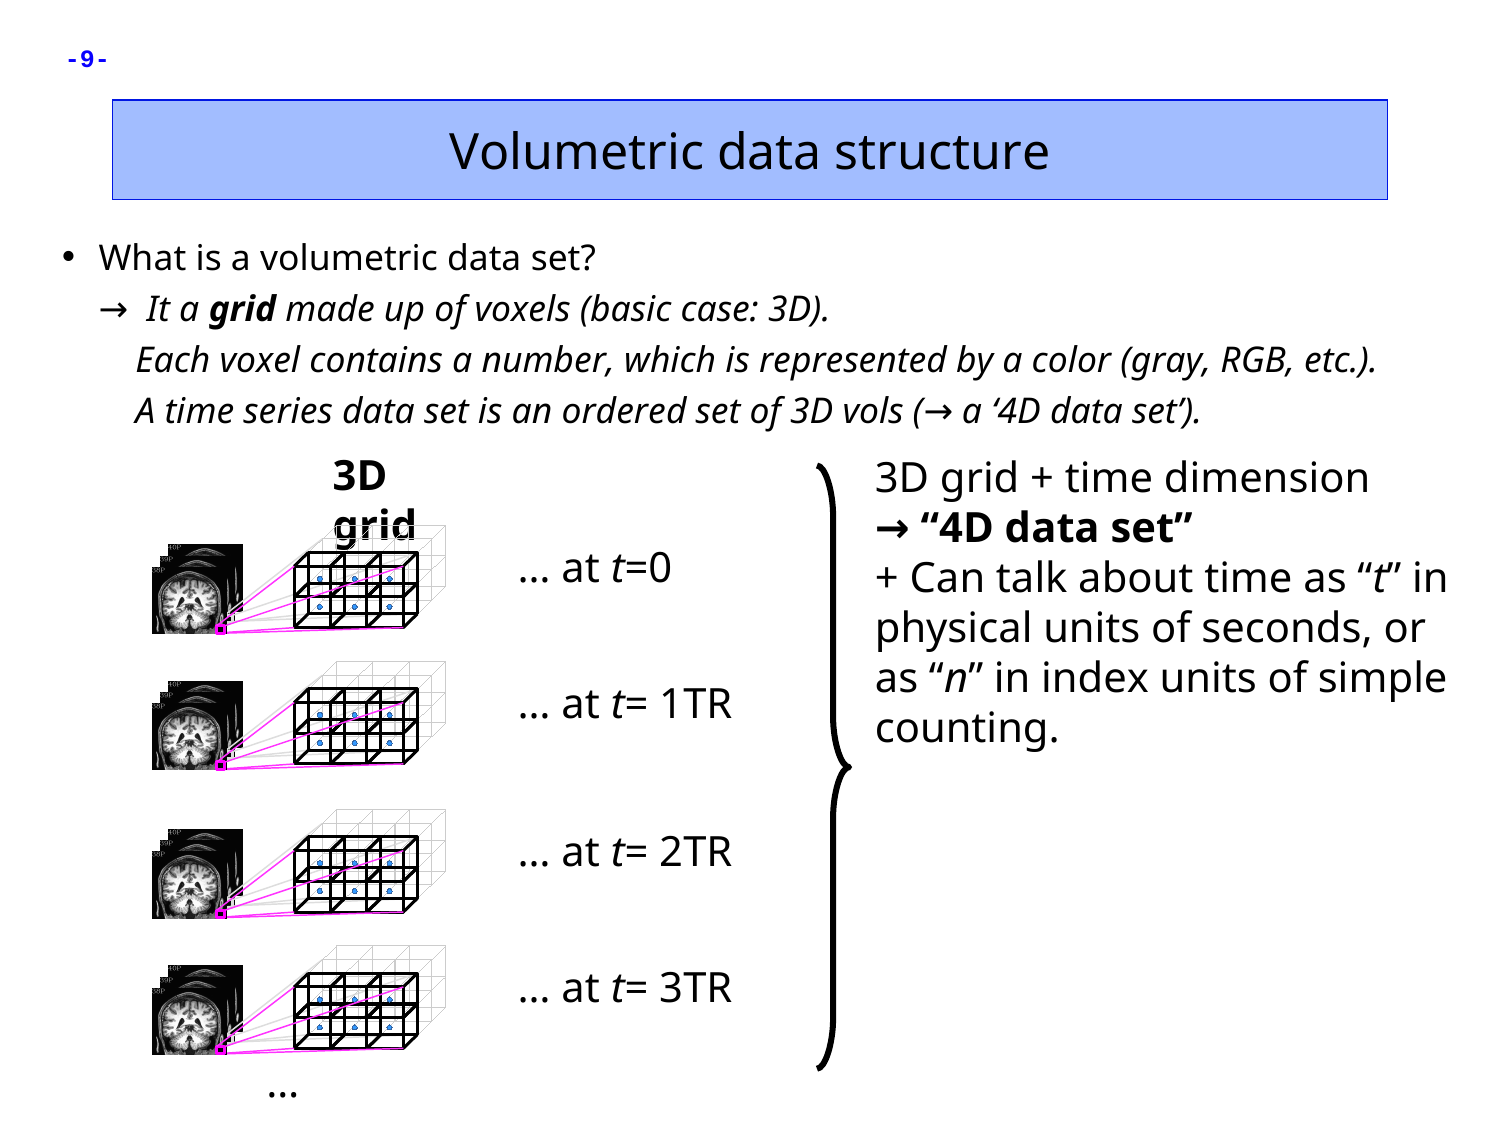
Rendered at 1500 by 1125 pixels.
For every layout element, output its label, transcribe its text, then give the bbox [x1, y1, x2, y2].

text_box [386, 740, 393, 746]
text_box What is a volumetric data set? → It a grid made up of voxels (basic case: 3D). Each voxel contains a number, which is represented by a color (gray, RGB, etc.). A time series data set is an ordered set of 3D vols (→ a ‘4D data set’). [46, 226, 1489, 376]
picture [152, 544, 243, 634]
text_box [386, 1024, 393, 1030]
text_box 3D grid + time dimension → “4D data set” + Can talk about time as “t” in physical units of seconds, or as “n” in index units of simple counting. [860, 443, 1468, 809]
text_box 3D grid [318, 441, 497, 507]
text_box [317, 996, 323, 1003]
picture [229, 739, 243, 750]
text_box … at t= 2TR [503, 817, 755, 883]
text_box Volumetric data structure [112, 99, 1388, 200]
text_box … at t= 1TR [503, 669, 755, 735]
text_box [386, 604, 393, 610]
picture [222, 1038, 231, 1045]
text_box [386, 888, 393, 894]
text_box [386, 576, 393, 582]
picture [230, 1024, 243, 1034]
text_box … [251, 1048, 504, 1114]
picture [152, 965, 243, 1055]
picture [221, 901, 231, 909]
text_box [387, 996, 393, 1003]
text_box … at t=0 [502, 533, 700, 599]
picture [222, 753, 231, 760]
picture [230, 887, 243, 898]
picture [222, 617, 231, 624]
picture [152, 829, 243, 919]
picture [229, 603, 243, 614]
text_box … at t= 3TR [503, 953, 755, 1019]
picture [152, 681, 243, 770]
